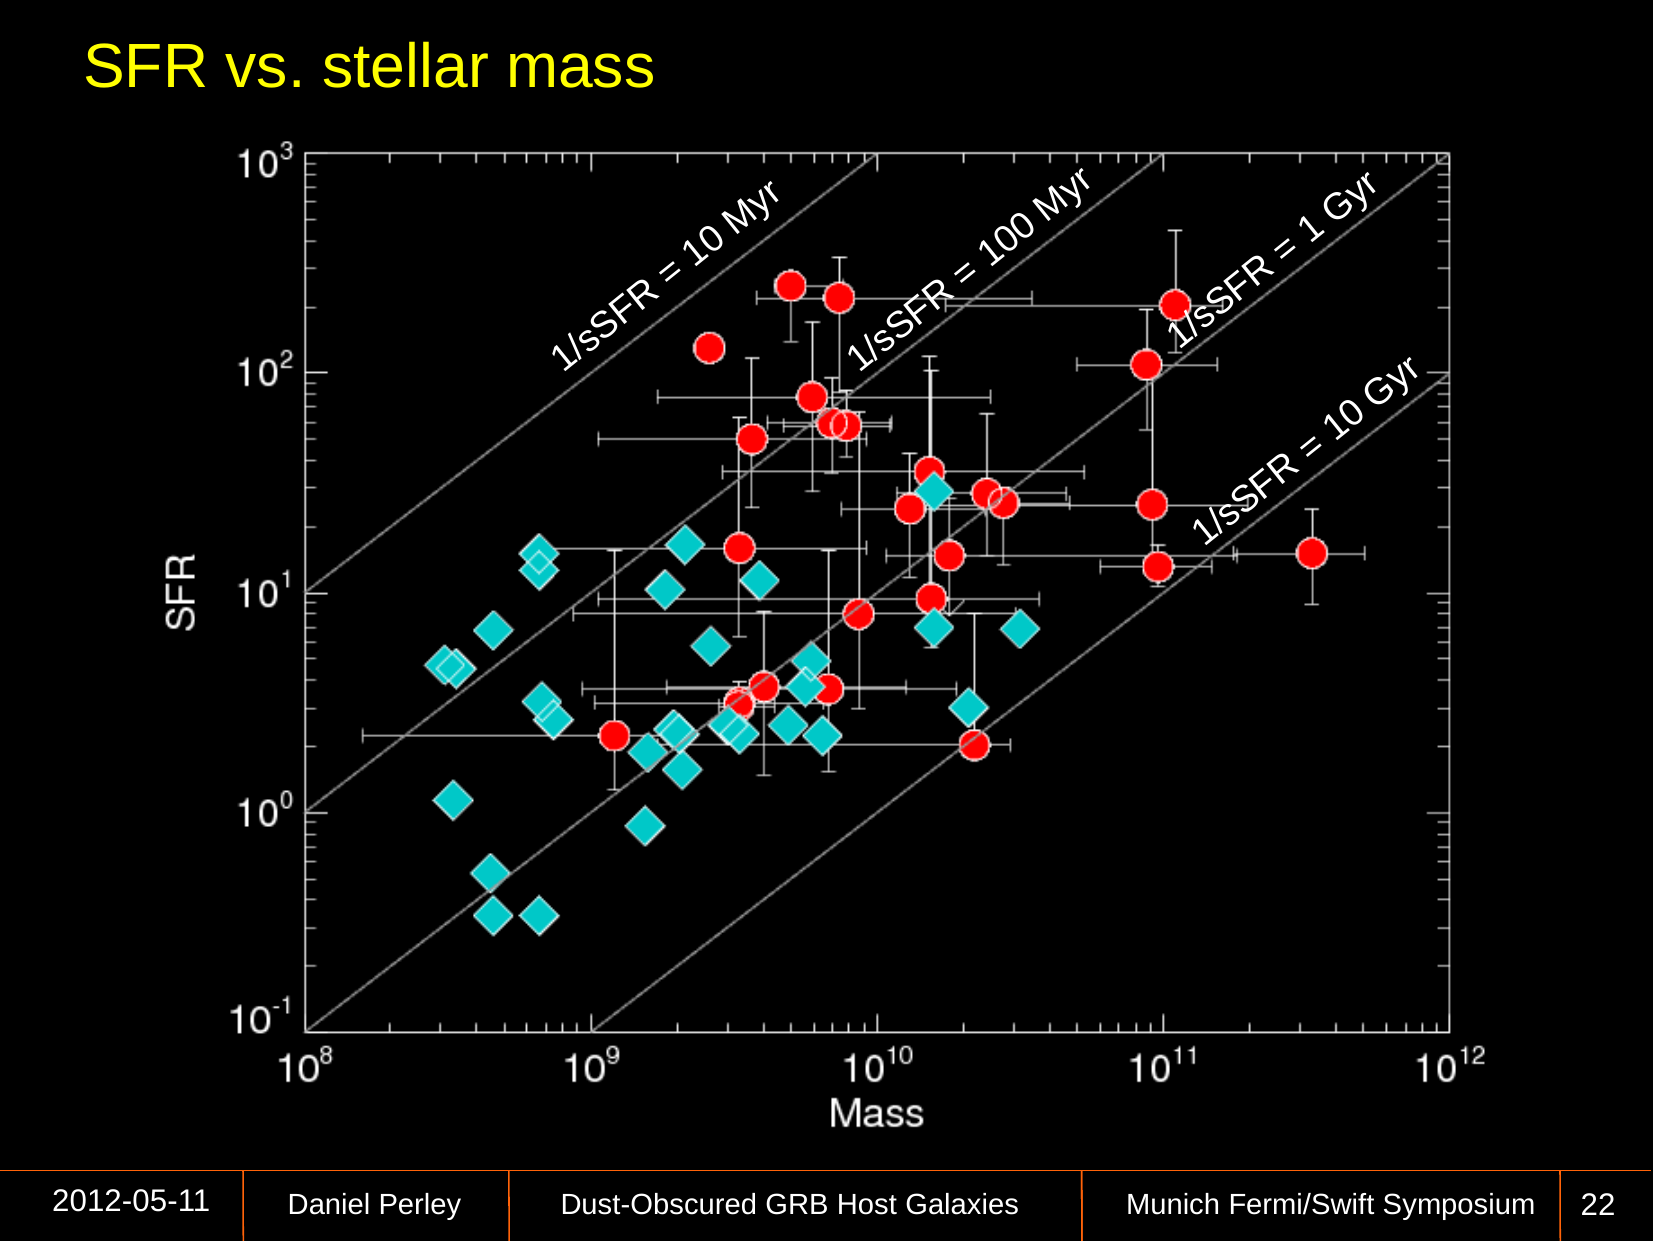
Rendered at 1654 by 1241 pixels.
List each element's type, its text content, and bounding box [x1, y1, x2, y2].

text_box 1/sSFR = 100 Myr [821, 132, 1165, 441]
text_box 1/sSFR = 10 Myr [526, 132, 870, 441]
text_box 1/sSFR = 1 Gyr [1141, 138, 1412, 372]
picture [150, 122, 1501, 1129]
text_box 1/sSFR = 10 Gyr [1167, 325, 1481, 607]
title SFR vs. stellar mass [83, 25, 1573, 107]
